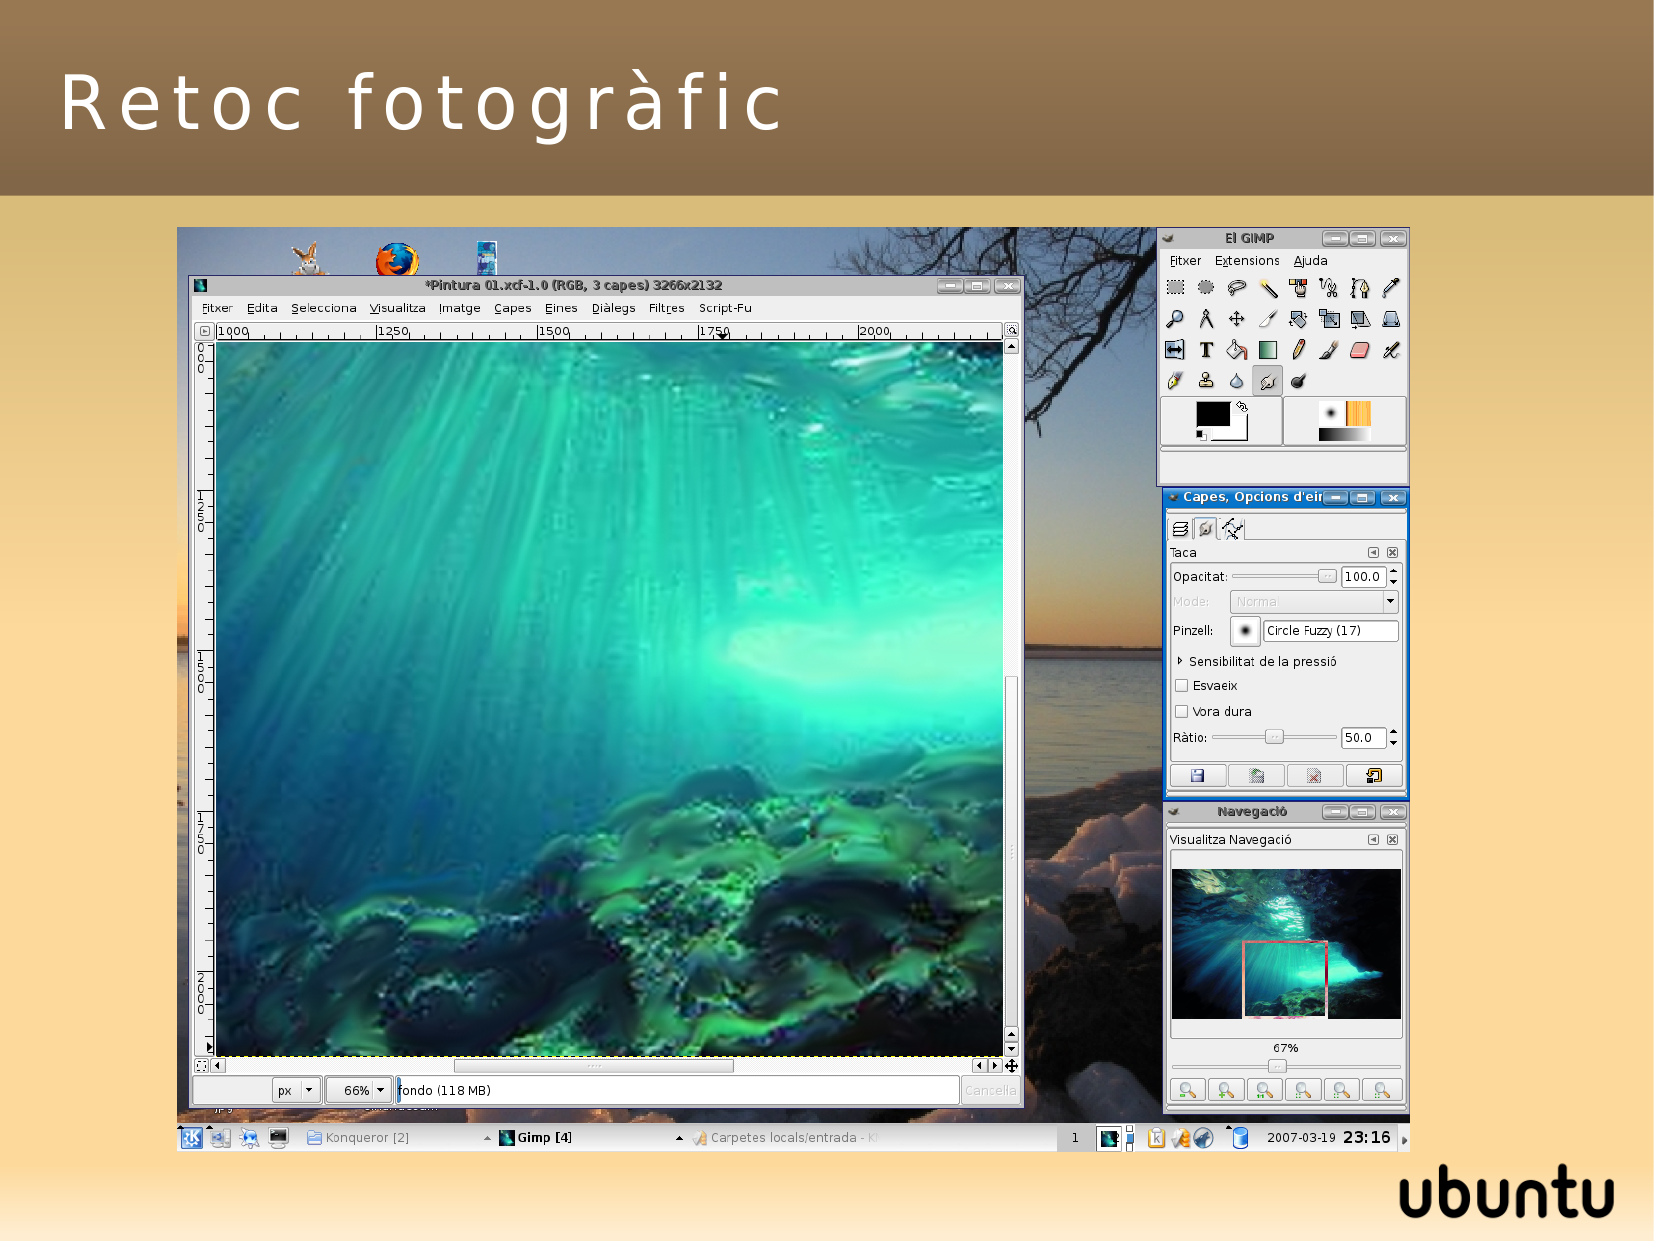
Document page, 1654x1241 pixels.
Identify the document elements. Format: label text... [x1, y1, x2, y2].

picture [0, 0, 1654, 1241]
title Retoc fotogràfic [59, 29, 1595, 178]
